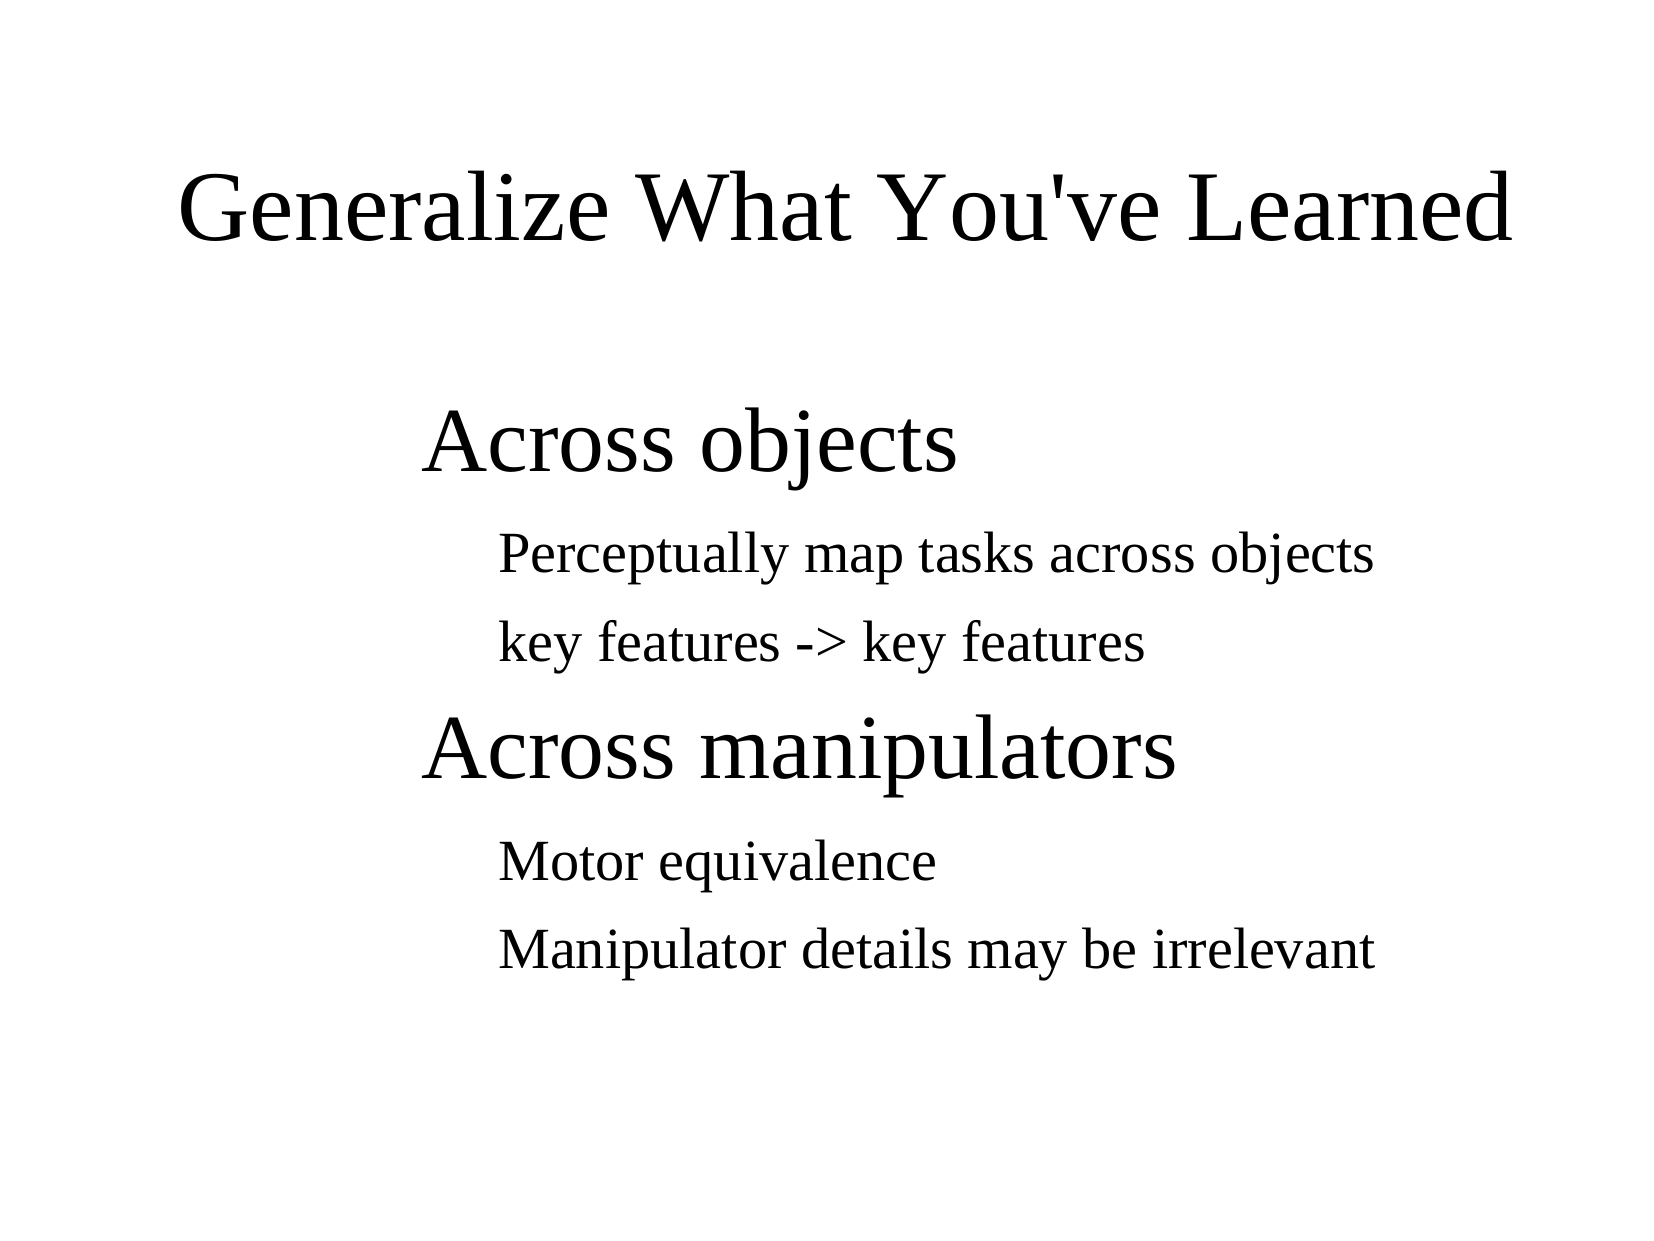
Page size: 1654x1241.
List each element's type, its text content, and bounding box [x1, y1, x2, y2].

title Generalize What You've Learned [88, 102, 1605, 311]
list Across objects Perceptually map tasks across objects key features -> key features Across manipulators Motor equivalence Manipulator details may be irrelevant [403, 389, 1654, 985]
